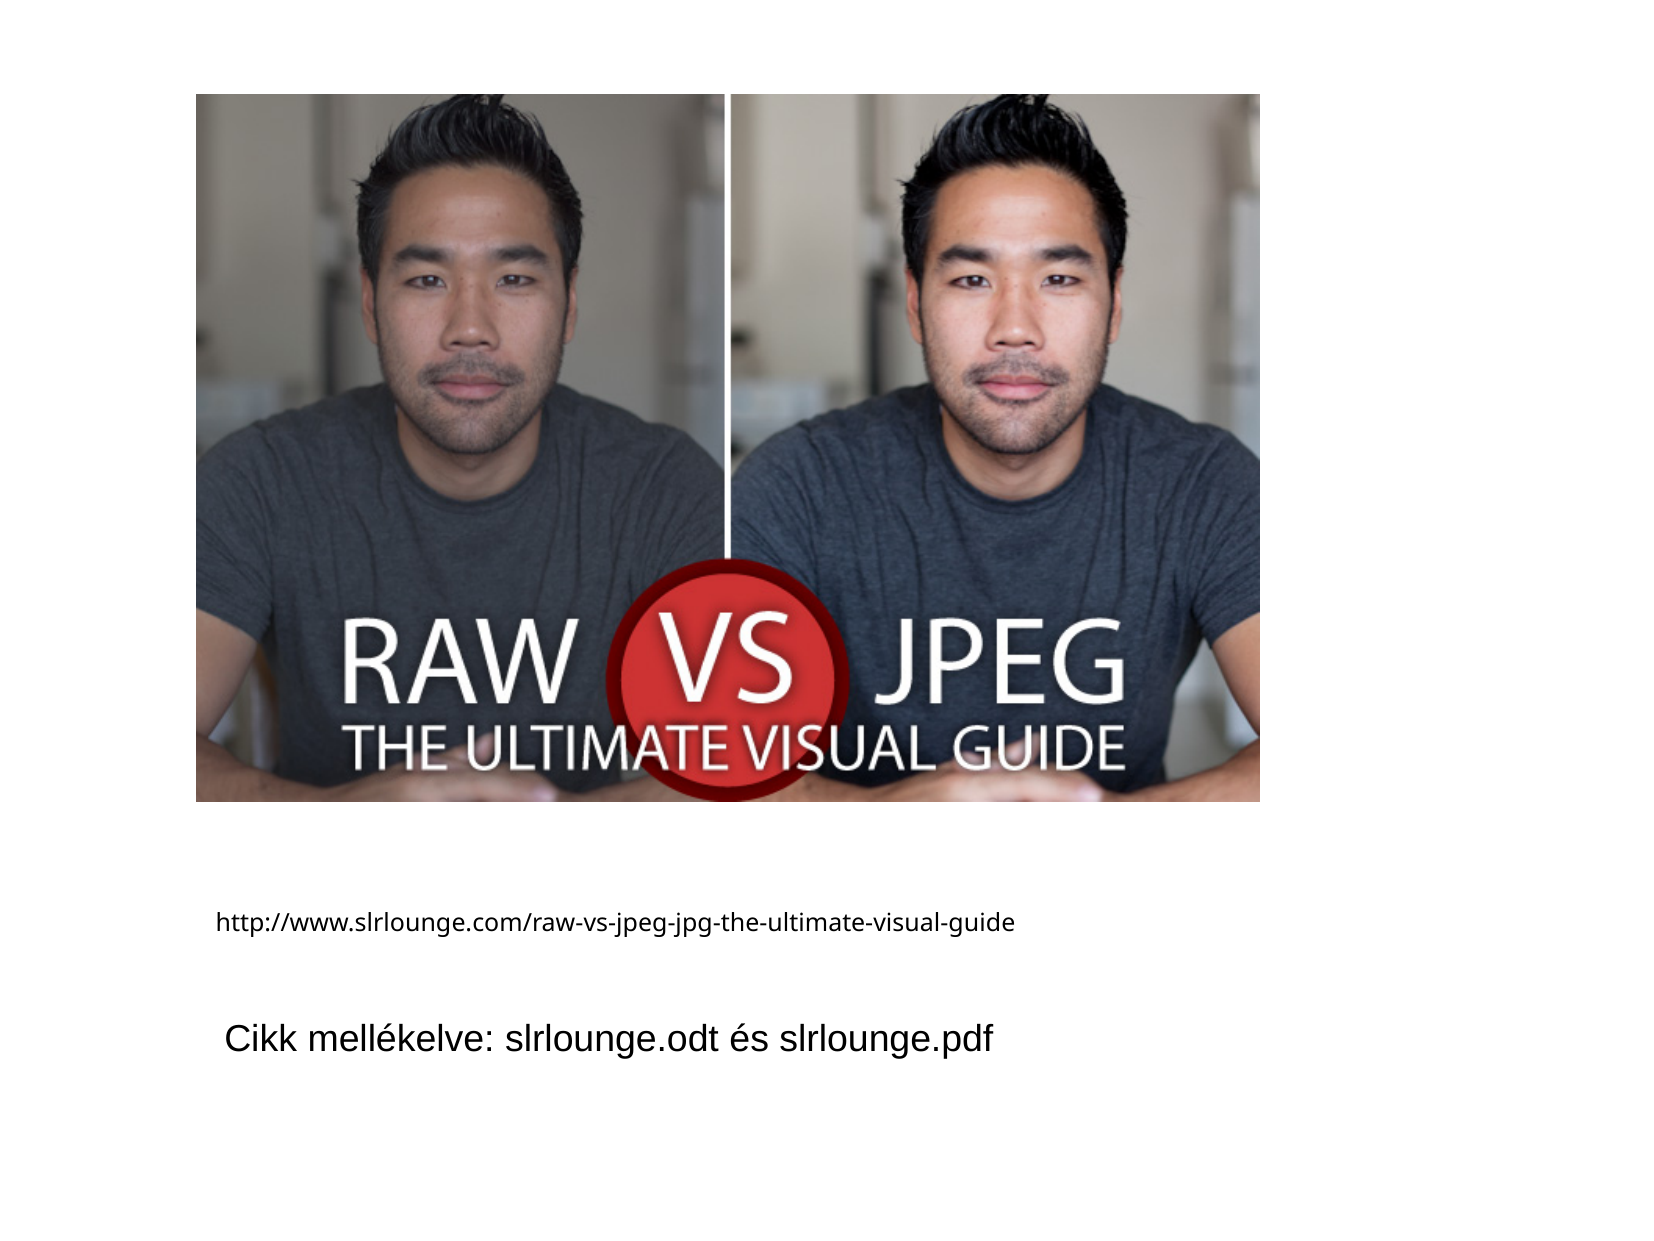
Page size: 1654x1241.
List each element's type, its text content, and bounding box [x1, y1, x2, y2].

text_box http://www.slrlounge.com/raw-vs-jpeg-jpg-the-ultimate-visual-guide [200, 897, 918, 941]
picture [196, 94, 1260, 803]
text_box Cikk mellékelve: slrlounge.odt és slrlounge.pdf [209, 1009, 1009, 1067]
